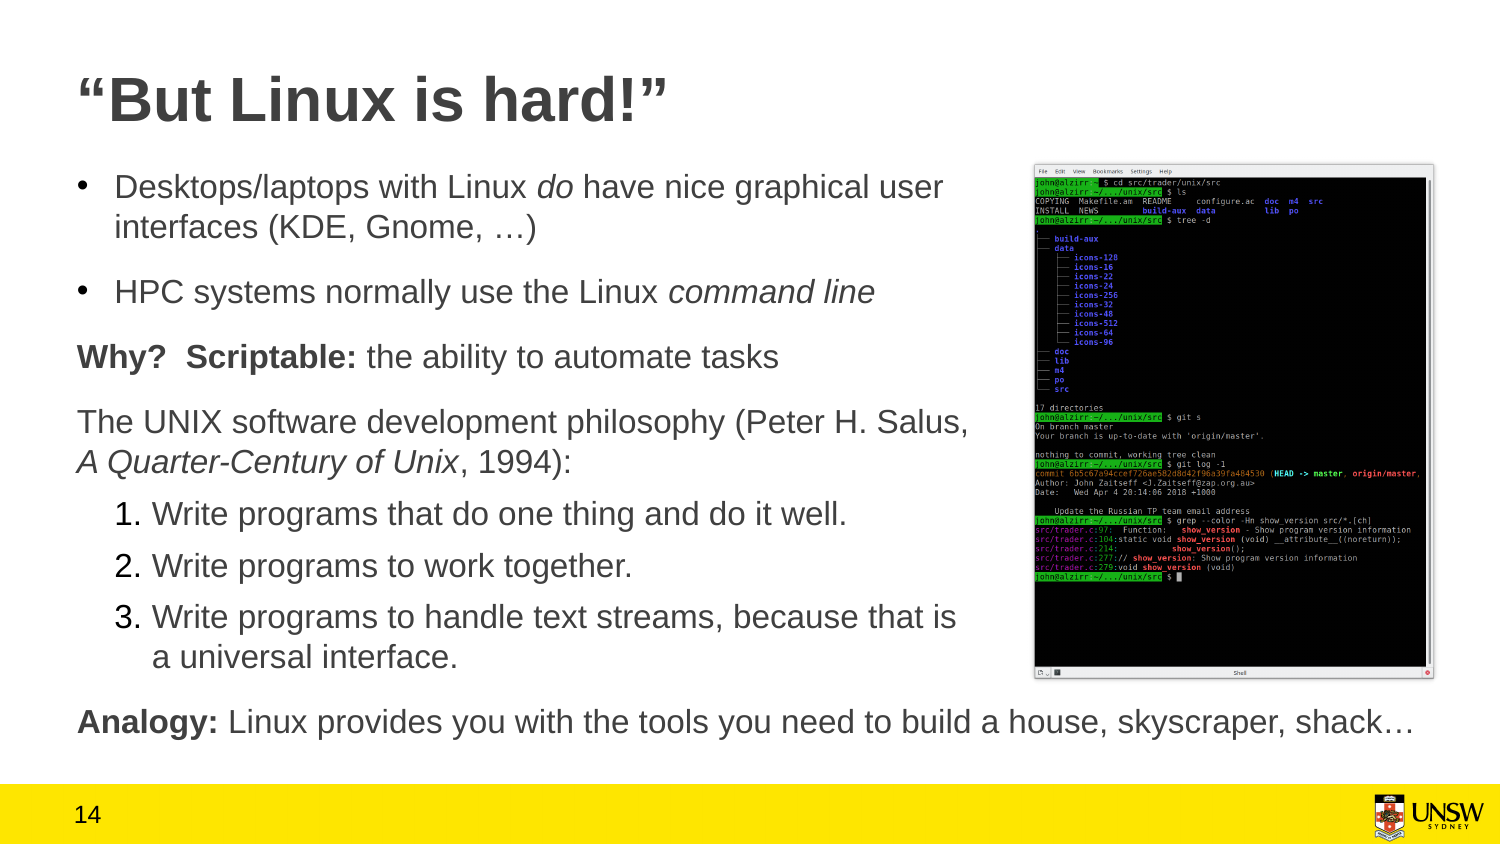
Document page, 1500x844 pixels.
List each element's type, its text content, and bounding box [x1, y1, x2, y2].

picture [1027, 157, 1441, 686]
title “But Linux is hard!” [76, 59, 1427, 136]
list Desktops/laptops with Linux do have nice graphical user interfaces (KDE, Gnome, …) HPC systems normally use the Linux command line Why? Scriptable: the ability to automate tasks The UNIX software development philosophy (Peter H. Salus, A Quarter-Century of Unix, 1994): Write programs that do one thing and do it well. Write programs to work together. Write programs to handle text streams, because that is a universal interface. Analogy: Linux provides you with the tools you need to build a house, skyscraper, shack… [76, 165, 1424, 756]
text_box <number> [59, 791, 219, 839]
picture [0, 784, 1500, 844]
